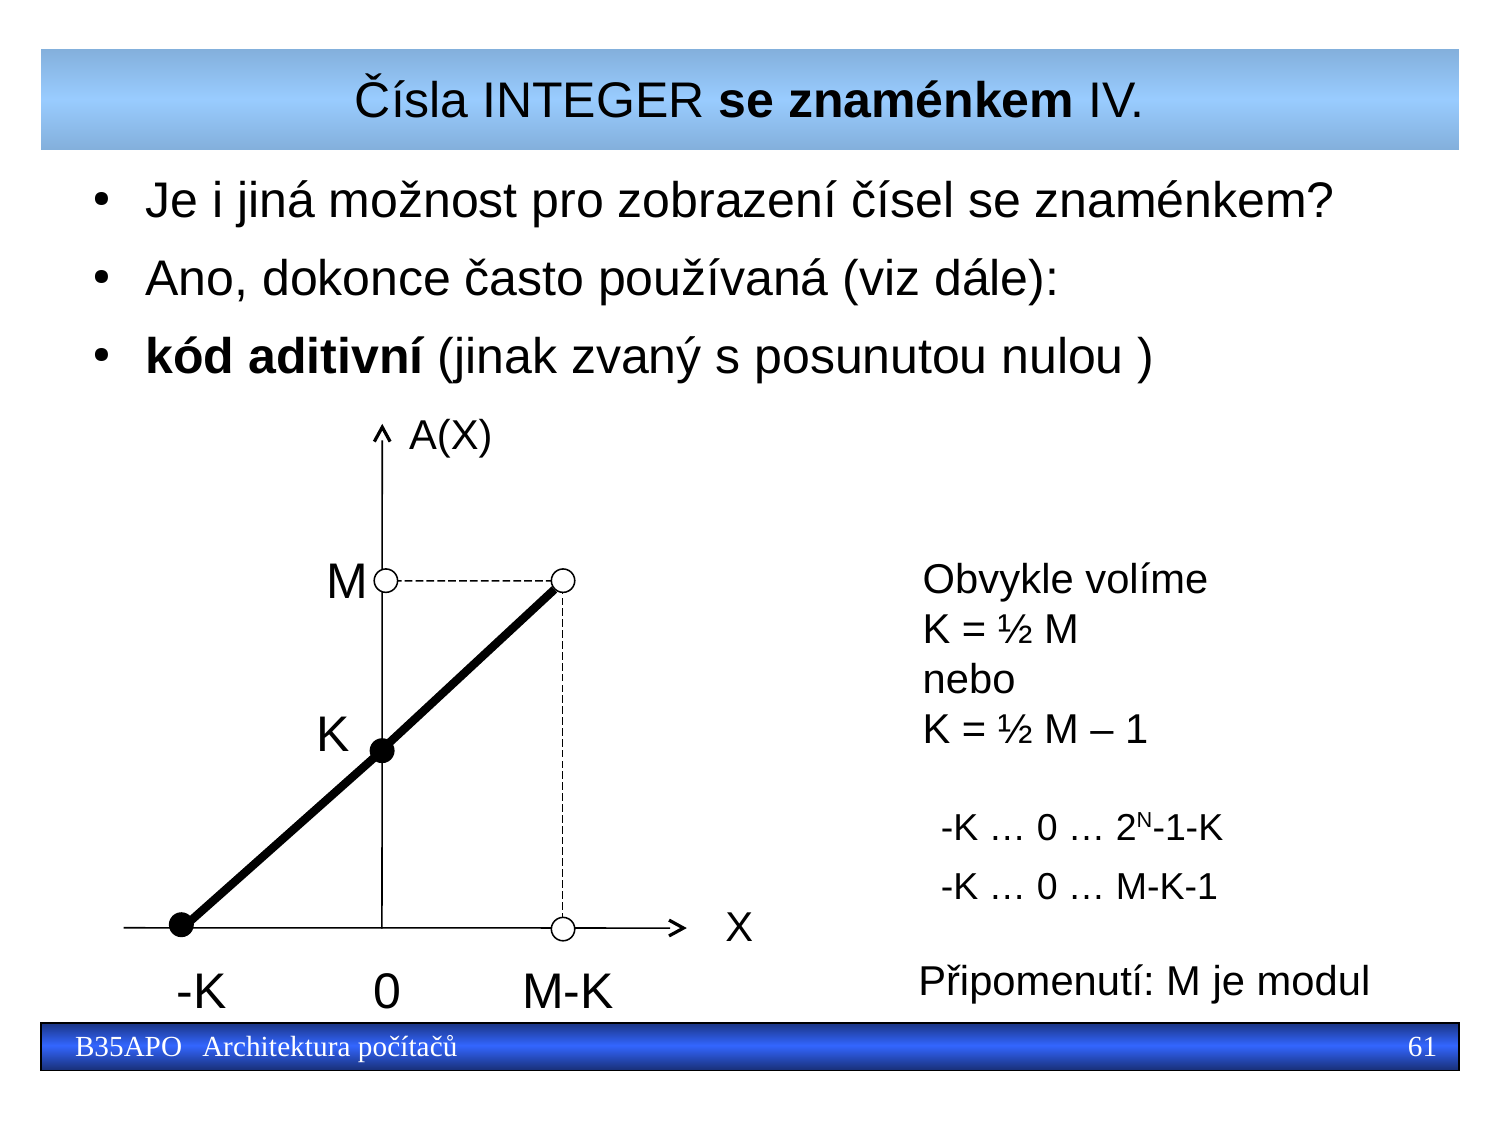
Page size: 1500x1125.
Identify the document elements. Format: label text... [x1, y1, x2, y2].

text_box Obvykle volíme K = ½ M nebo K = ½ M – 1 [908, 544, 1393, 760]
list Je i jiná možnost pro zobrazení čísel se znaménkem? Ano, dokonce často používaná (viz dále): kód aditivní (jinak zvaný s posunutou nulou ) [75, 172, 1426, 413]
text_box 0 [359, 951, 417, 1027]
text_box [374, 568, 398, 593]
text_box A(X) [394, 400, 508, 466]
text_box [551, 568, 575, 593]
text_box X [710, 892, 769, 959]
title Čísla INTEGER se znaménkem IV. [41, 49, 1459, 150]
text_box Připomenutí: M je modul [903, 946, 1389, 1012]
text_box -K [161, 951, 242, 1027]
text_box M [311, 540, 383, 617]
text_box [169, 912, 194, 937]
text_box [370, 738, 394, 763]
text_box K [301, 693, 365, 769]
text_box -K … 0 … 2N-1-K [925, 798, 1282, 856]
text_box M-K [507, 951, 629, 1027]
text_box -K … 0 … M-K-1 [925, 858, 1282, 915]
text_box [551, 917, 575, 941]
